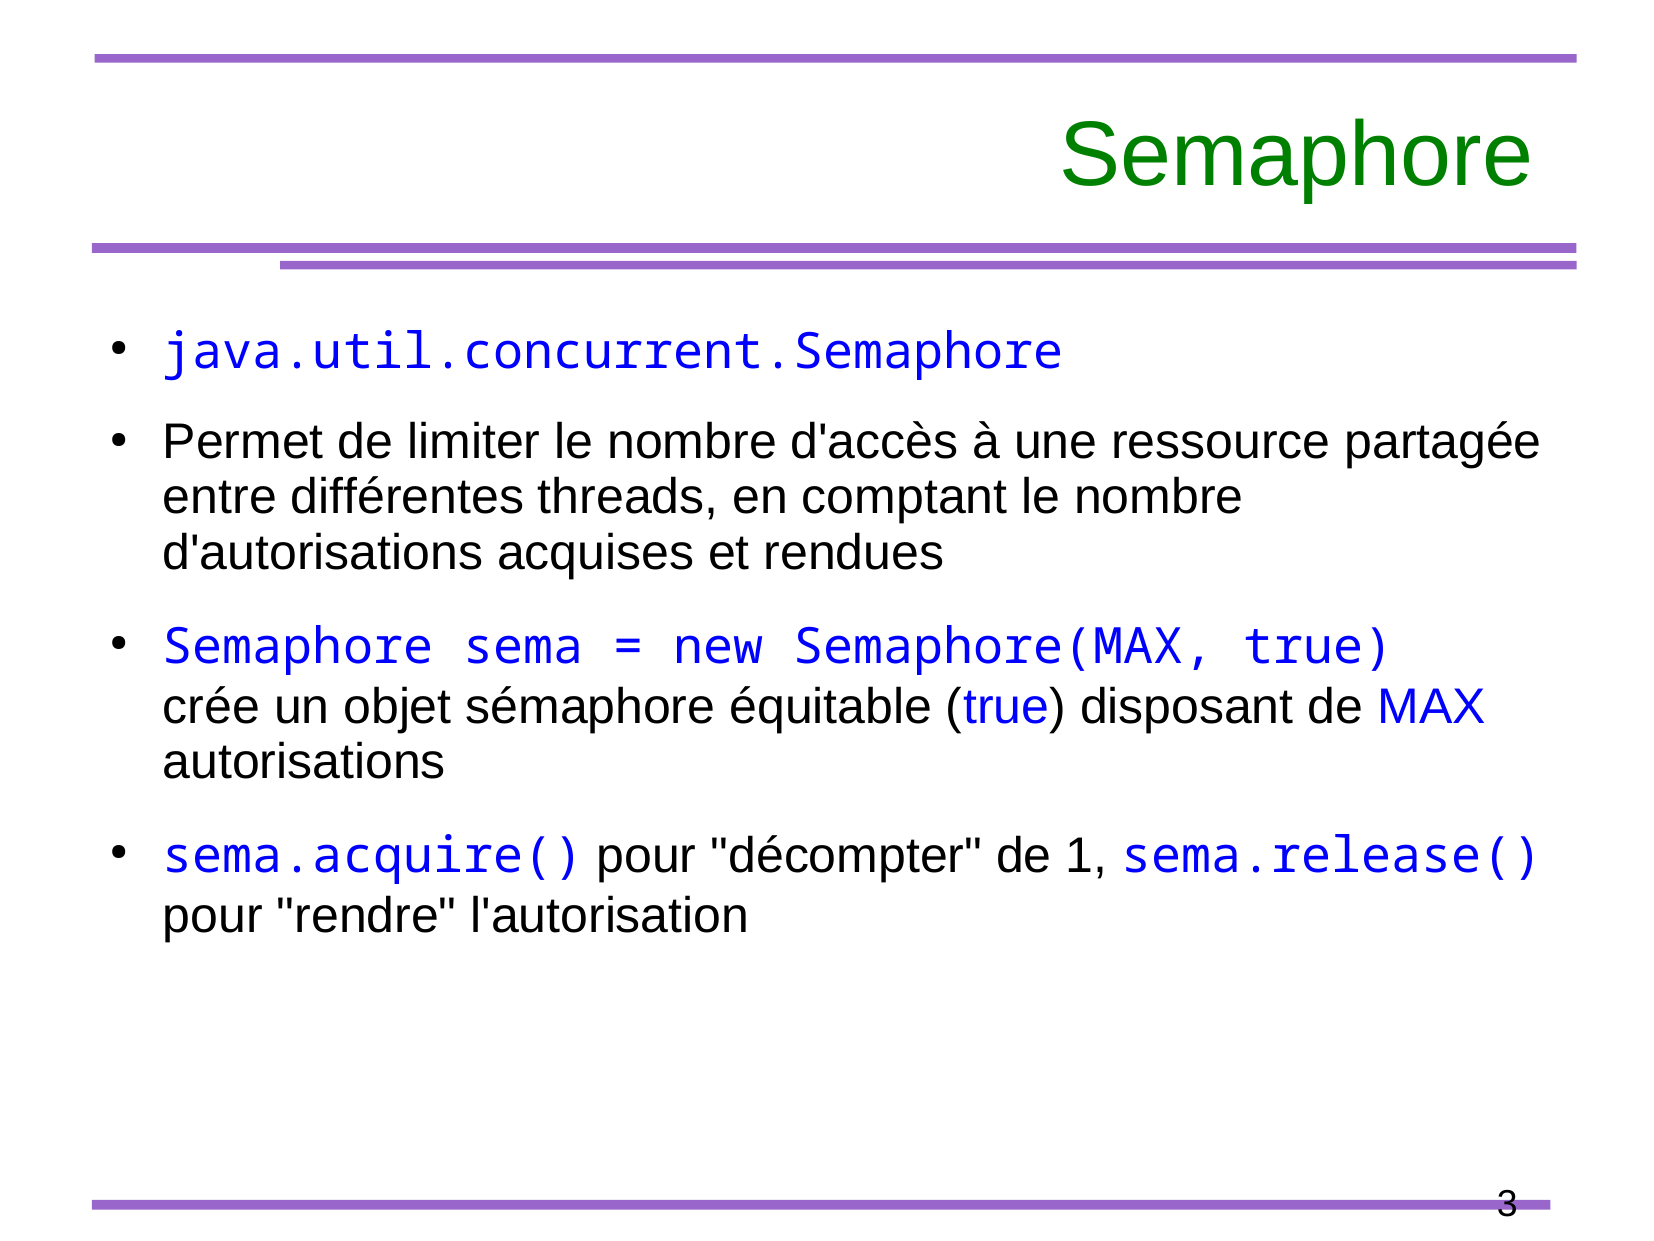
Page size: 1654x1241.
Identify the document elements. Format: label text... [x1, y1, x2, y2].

title Semaphore [121, 49, 1534, 257]
list java.util.concurrent.Semaphore Permet de limiter le nombre d'accès à une ressource partagée entre différentes threads, en comptant le nombre d'autorisations acquises et rendues Semaphore sema = new Semaphore(MAX, true) crée un objet sémaphore équitable (true) disposant de MAX autorisations sema.acquire() pour "décompter" de 1, sema.release() pour "rendre" l'autorisation [92, 315, 1563, 1163]
